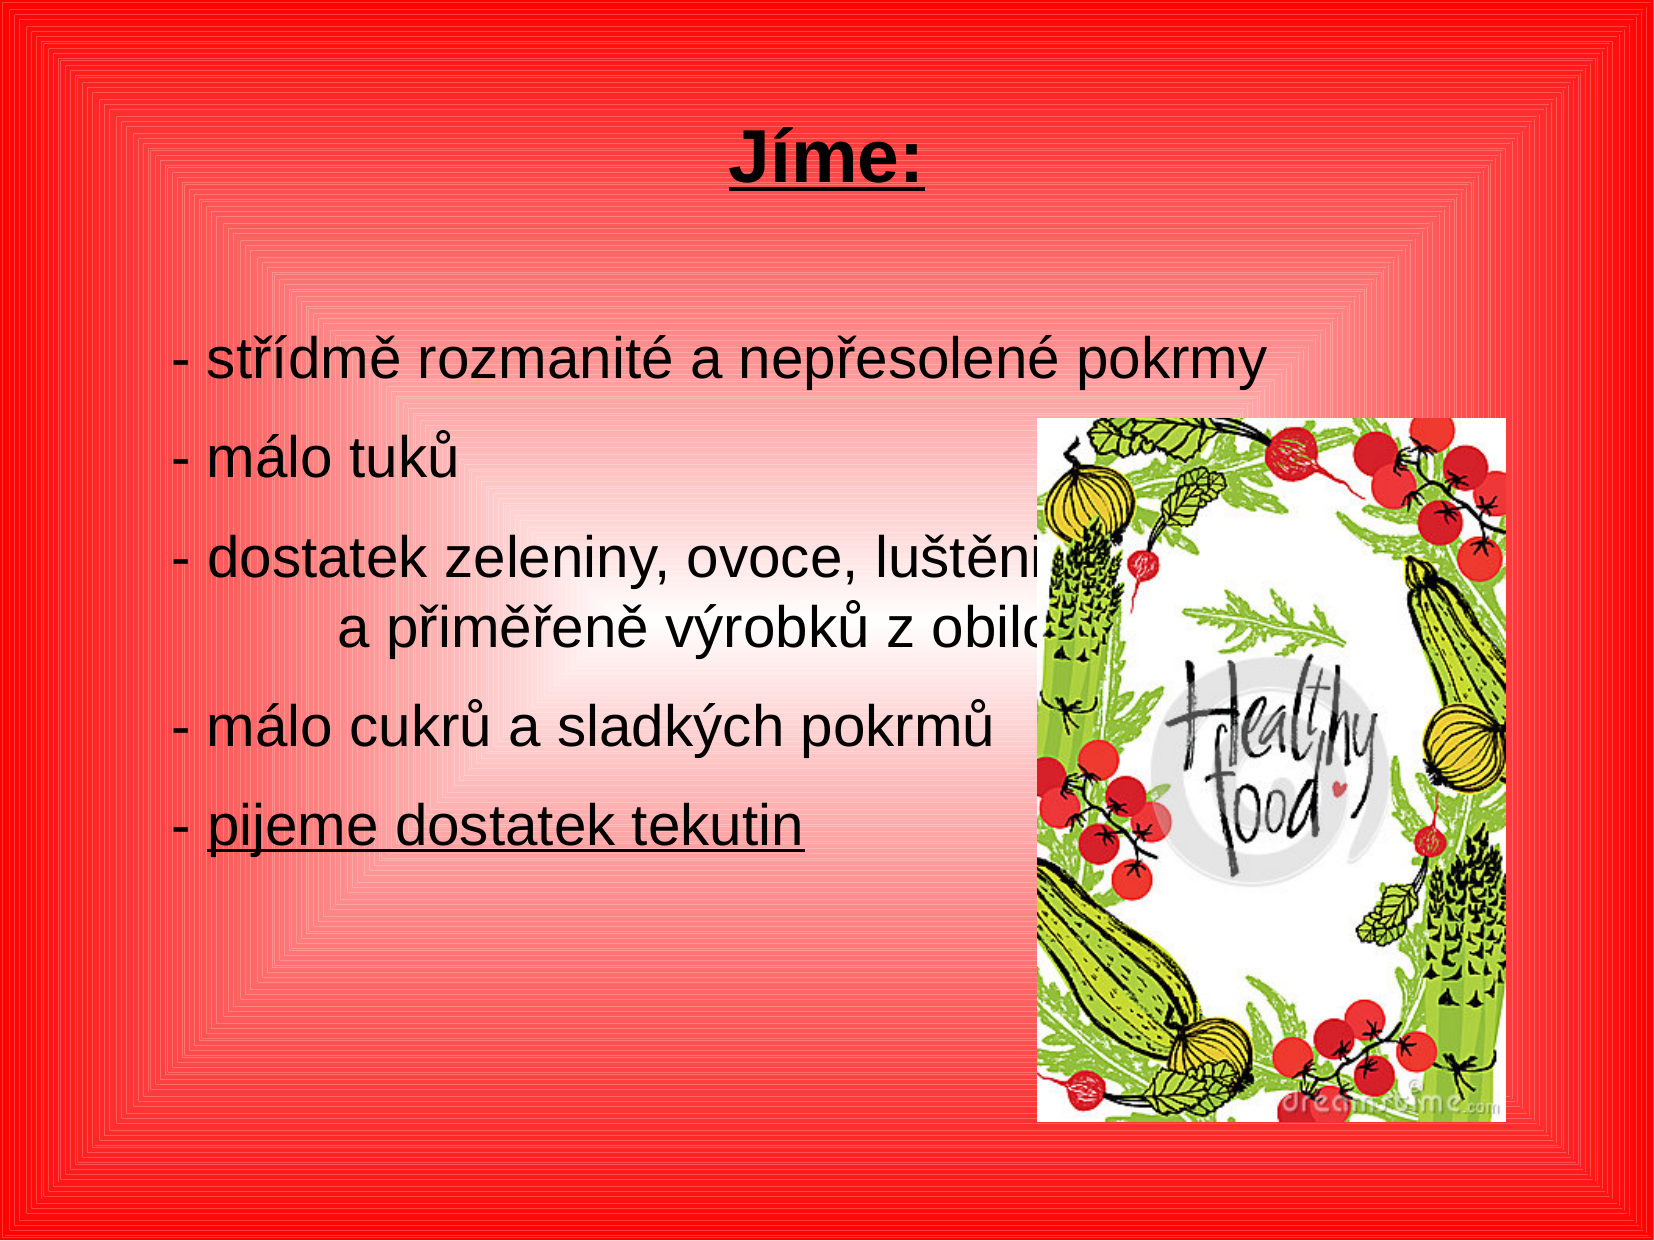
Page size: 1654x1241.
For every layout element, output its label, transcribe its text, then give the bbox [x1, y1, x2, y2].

list - střídmě rozmanité a nepřesolené pokrmy - málo tuků - dostatek zeleniny, ovoce, luštěnin a přiměřeně výrobků z obilovin - málo cukrů a sladkých pokrmů - pijeme dostatek tekutin [82, 210, 1571, 1030]
title Jíme: [82, 49, 1571, 210]
picture [1037, 418, 1506, 1123]
